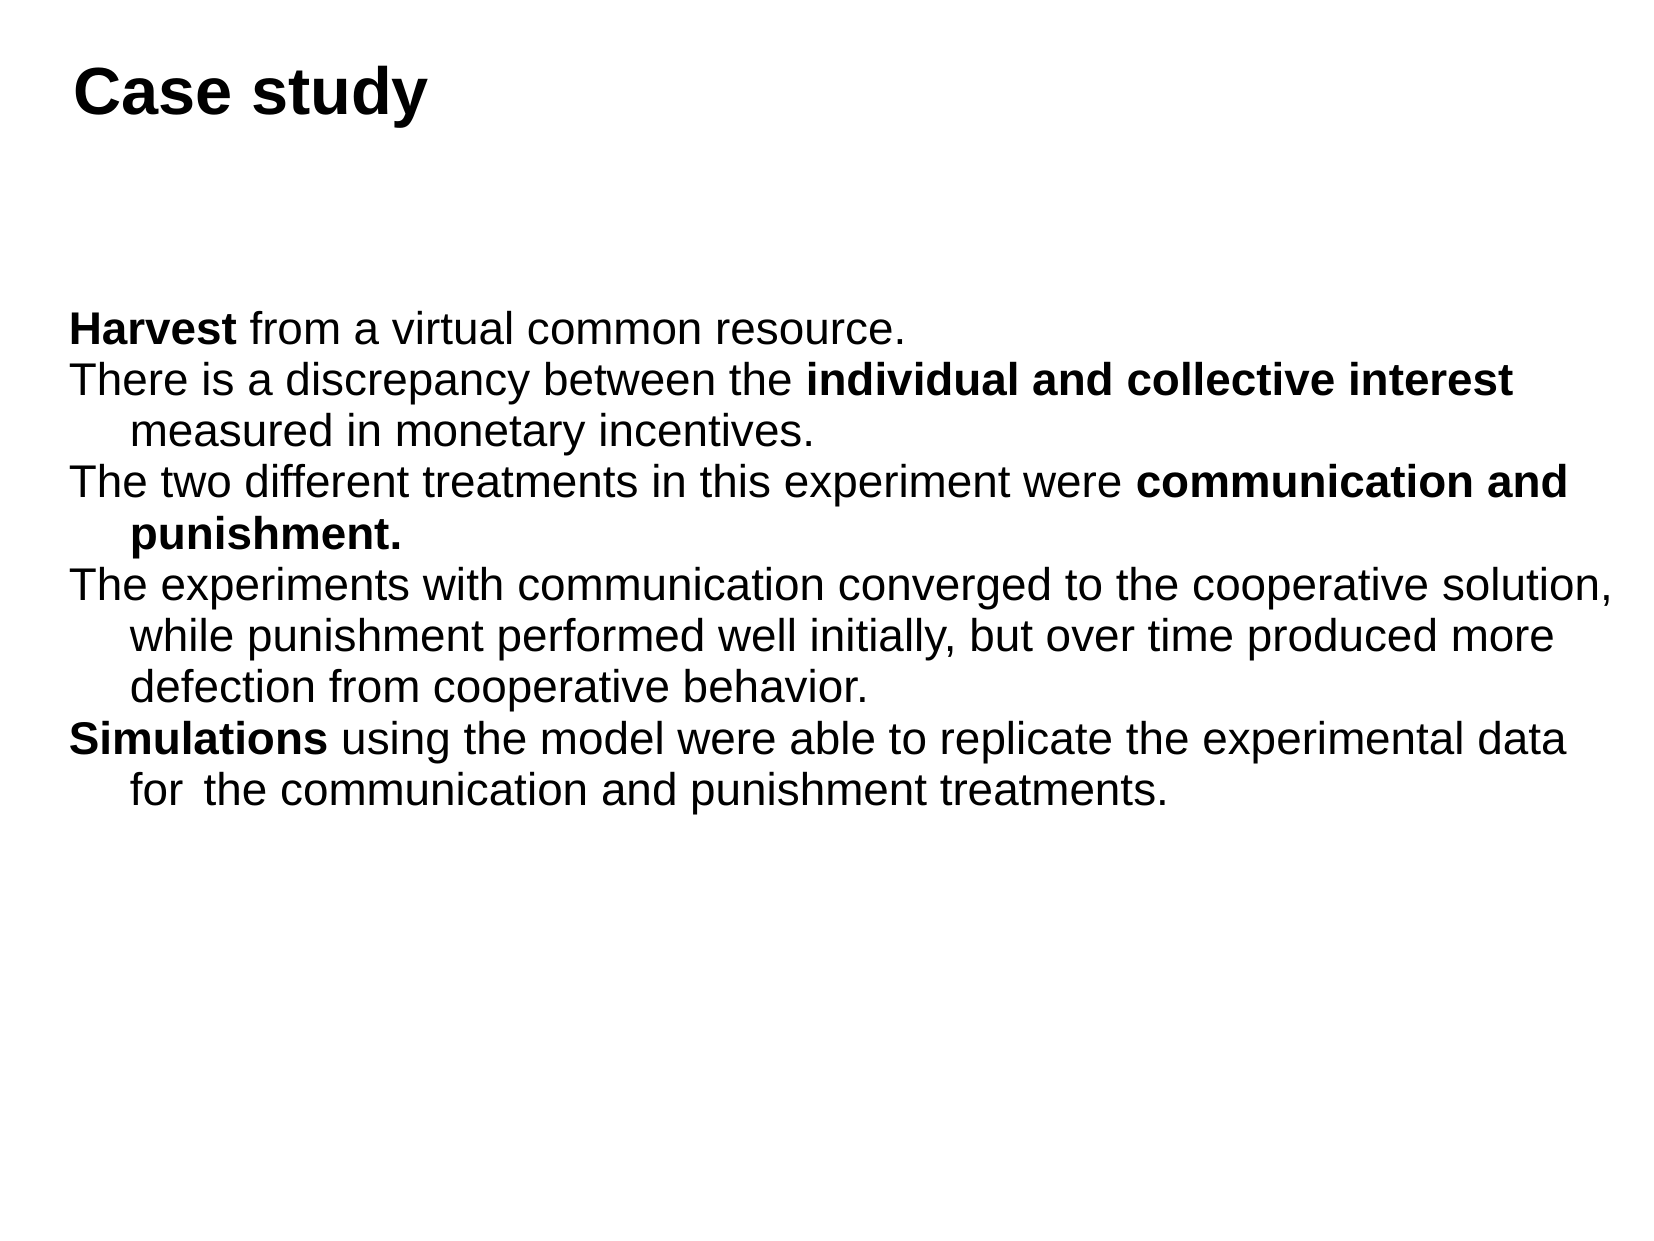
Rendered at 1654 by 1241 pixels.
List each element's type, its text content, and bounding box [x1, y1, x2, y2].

text_box Harvest from a virtual common resource. There is a discrepancy between the individual and collective interest measured in monetary incentives. The two different treatments in this experiment were communication and punishment. The experiments with communication converged to the cooperative solution, while punishment performed well initially, but over time produced more defection from cooperative behavior. Simulations using the model were able to replicate the experimental data for the communication and punishment treatments. [41, 295, 1654, 997]
text_box Case study [59, 47, 1211, 163]
